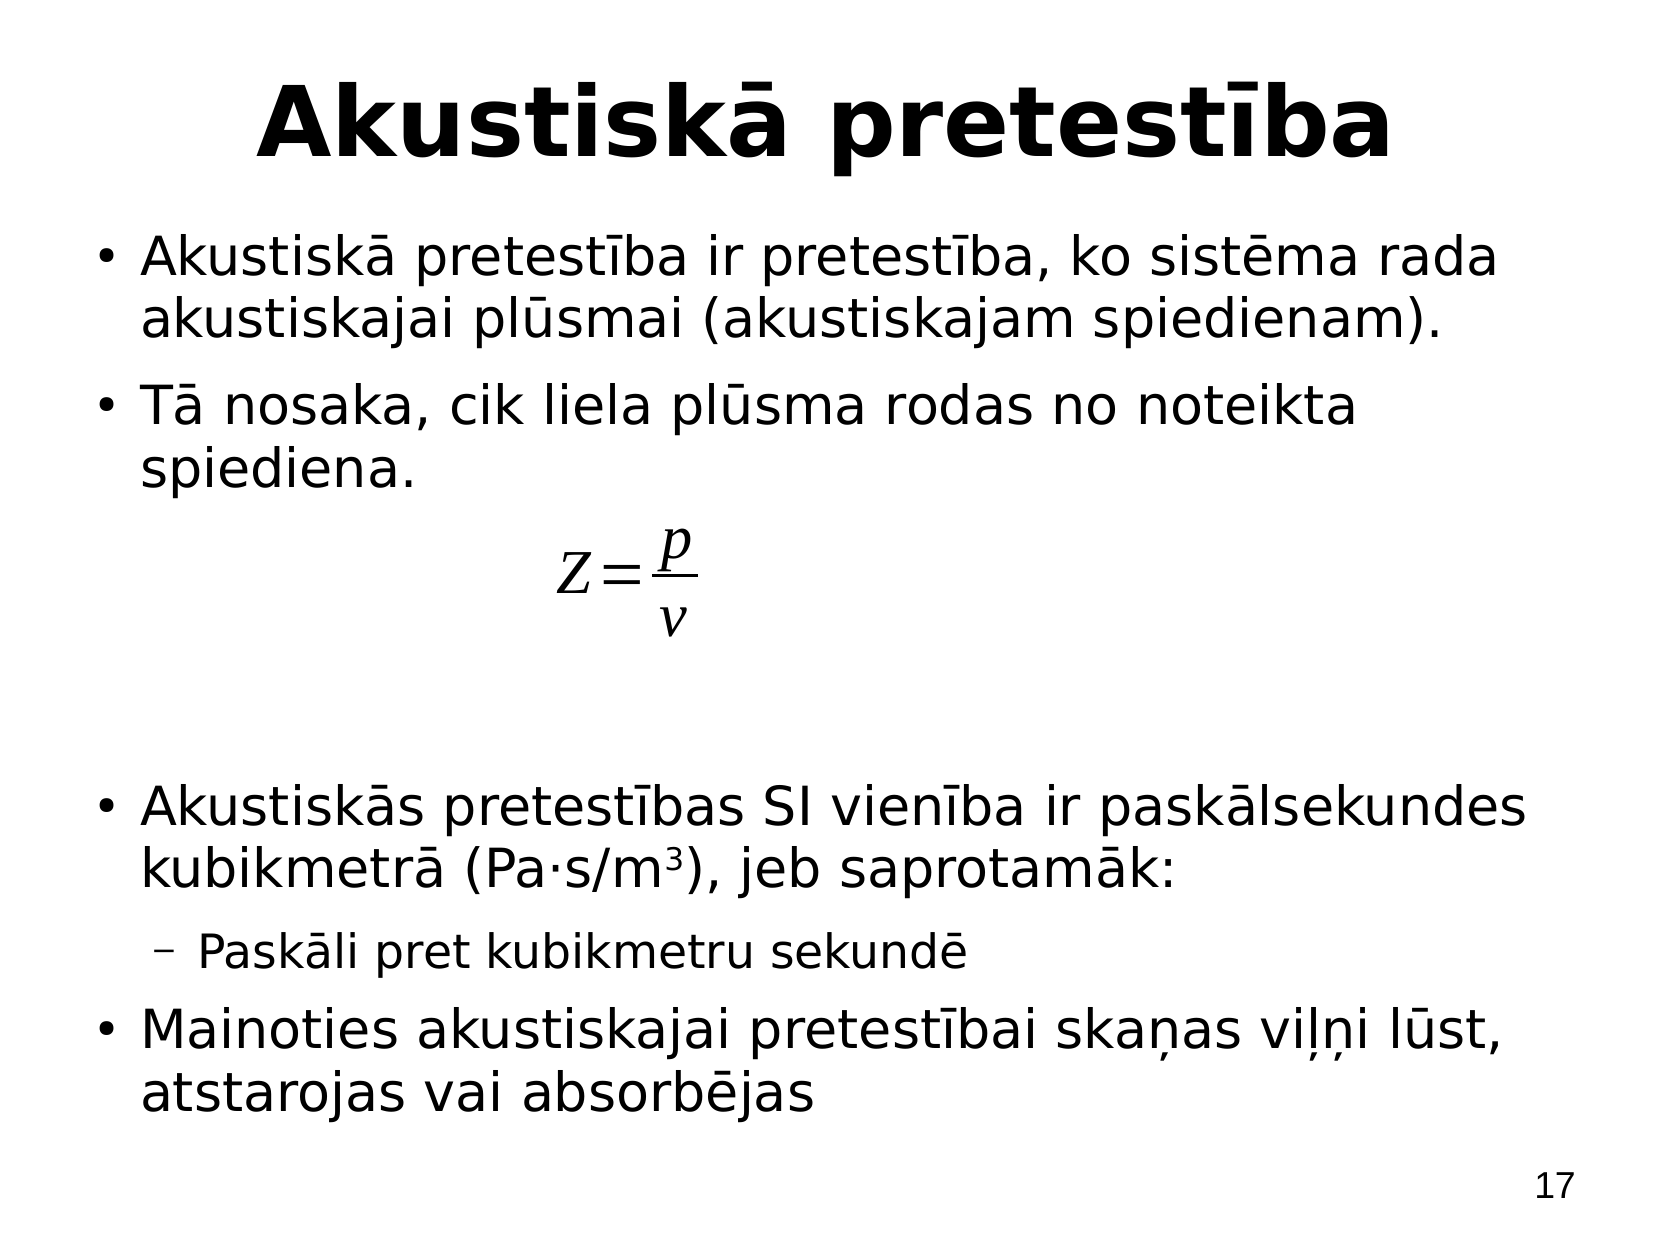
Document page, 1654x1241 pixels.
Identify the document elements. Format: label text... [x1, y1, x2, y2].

list Akustiskā pretestība ir pretestība, ko sistēma rada akustiskajai plūsmai (akustiskajam spiedienam). Tā nosaka, cik liela plūsma rodas no noteikta spiediena. Akustiskās pretestības SI vienība ir paskālsekundes kubikmetrā (Pa·s/m3), jeb saprotamāk: Paskāli pret kubikmetru sekundē Mainoties akustiskajai pretestībai skaņas viļņi lūst, atstarojas vai absorbējas [82, 225, 1538, 1186]
chart [555, 501, 701, 650]
title Akustiskā pretestība [82, 49, 1571, 196]
